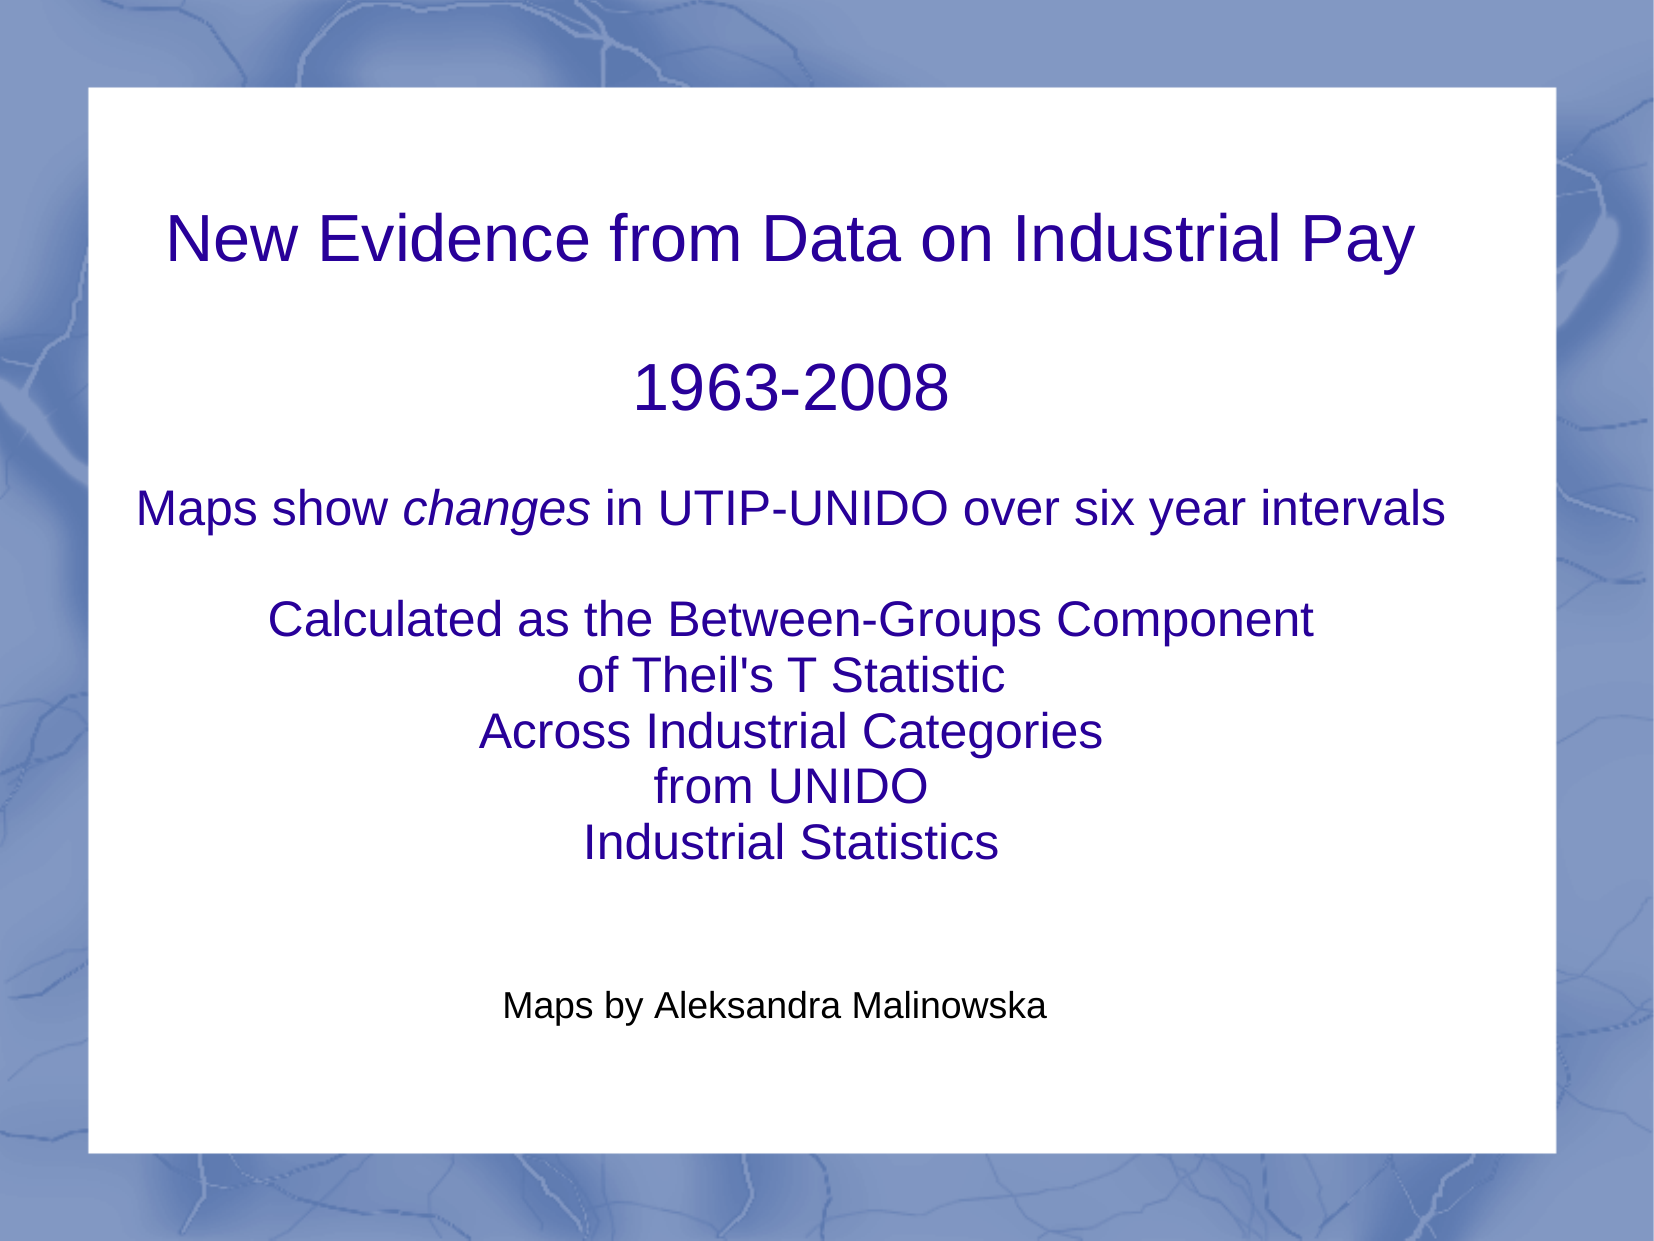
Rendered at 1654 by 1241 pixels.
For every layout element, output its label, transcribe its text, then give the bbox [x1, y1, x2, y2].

picture [0, 0, 1654, 1241]
title New Evidence from Data on Industrial Pay 1963-2008 Maps show changes in UTIP-UNIDO over six year intervals Calculated as the Between-Groups Component of Theil's T Statistic Across Industrial Categories from UNIDO Industrial Statistics [82, 198, 1501, 870]
text_box Maps by Aleksandra Malinowska [487, 974, 1388, 1032]
